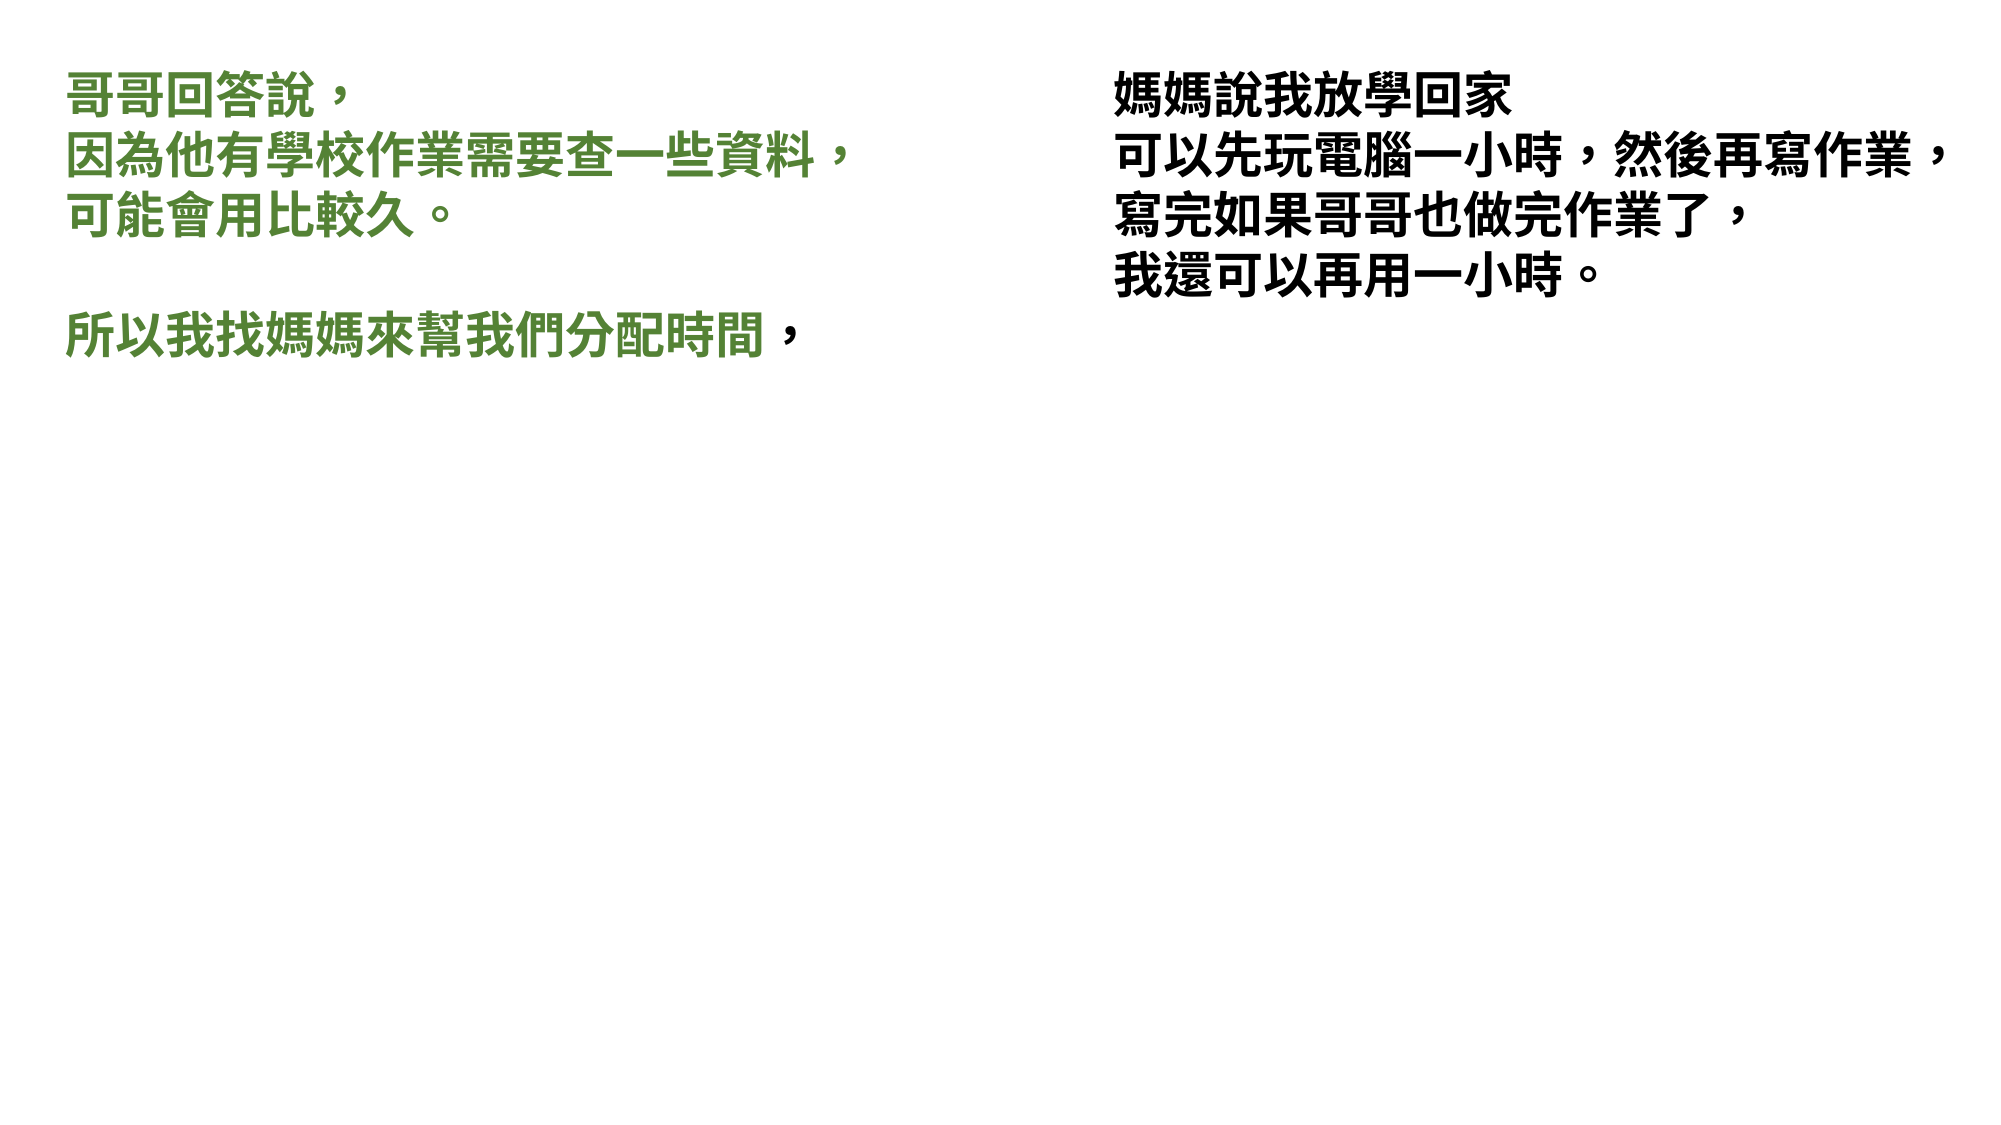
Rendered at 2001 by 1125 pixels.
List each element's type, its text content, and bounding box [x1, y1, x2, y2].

text_box 哥哥回答說， 因為他有學校作業需要查一些資料， 可能會用比較久。 所以我找媽媽來幫我們分配時間， [51, 56, 1128, 371]
text_box 媽媽說我放學回家 可以先玩電腦一小時，然後再寫作業， 寫完如果哥哥也做完作業了， 我還可以再用一小時。 [1098, 56, 2000, 311]
